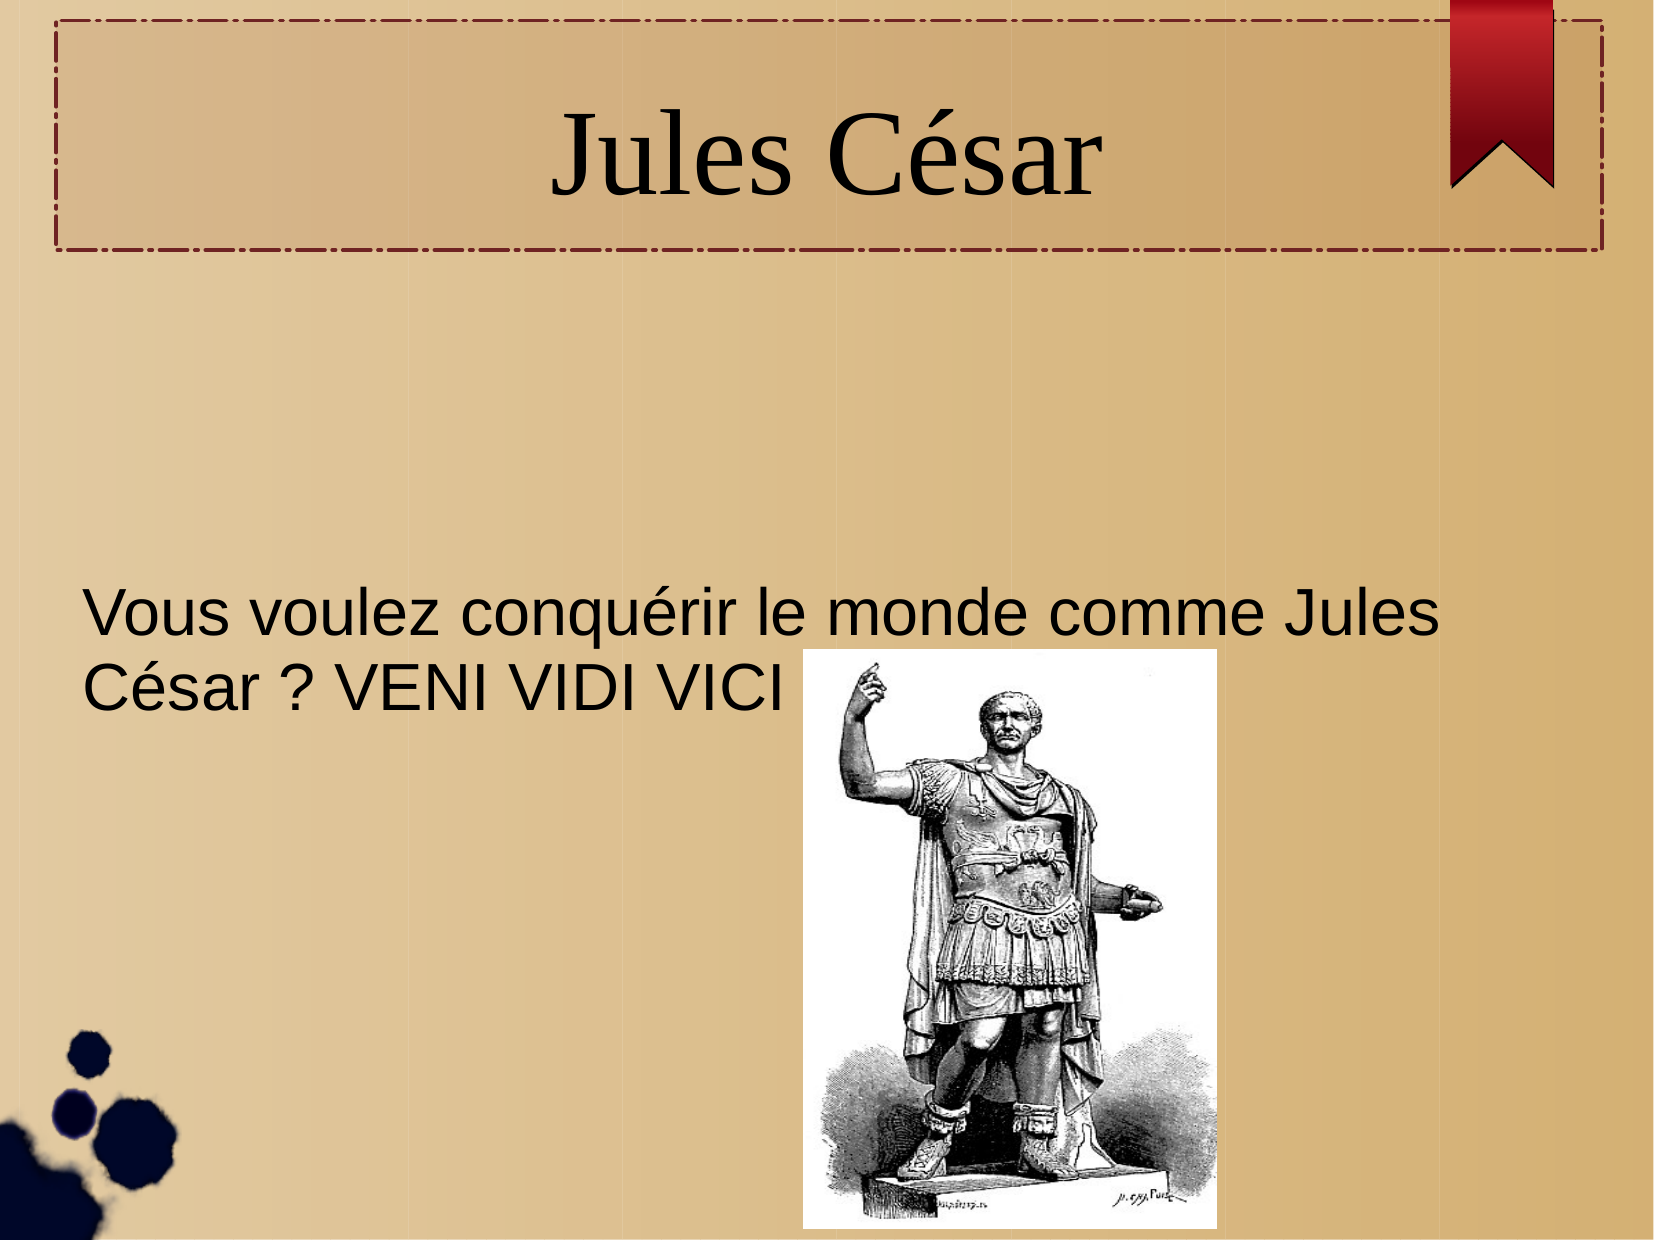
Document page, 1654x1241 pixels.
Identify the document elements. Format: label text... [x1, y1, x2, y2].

picture [803, 649, 1217, 1229]
subtitle Vous voulez conquérir le monde comme Jules César ? VENI VIDI VICI [82, 290, 1538, 1010]
title Jules César [82, 49, 1571, 257]
